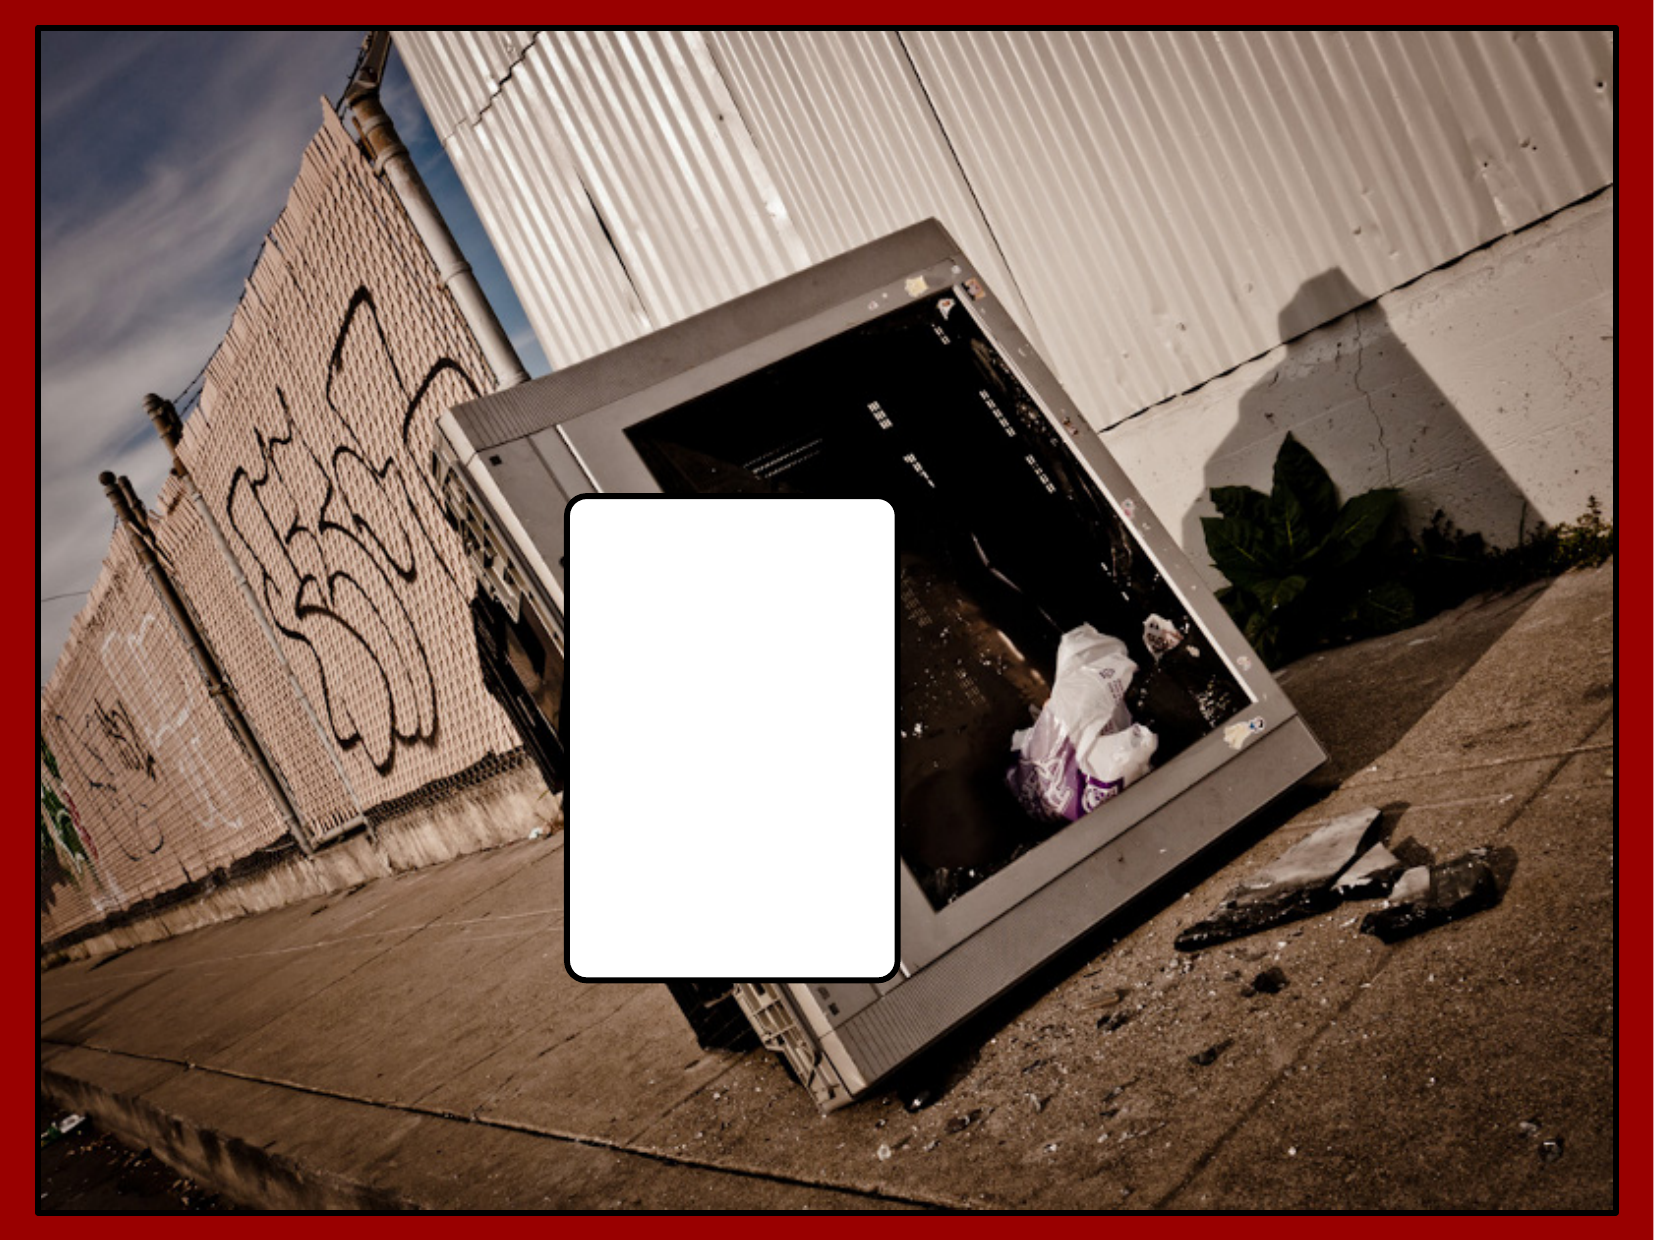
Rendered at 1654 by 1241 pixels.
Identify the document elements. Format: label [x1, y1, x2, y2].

text_box [566, 496, 898, 981]
picture [40, 30, 1613, 1210]
